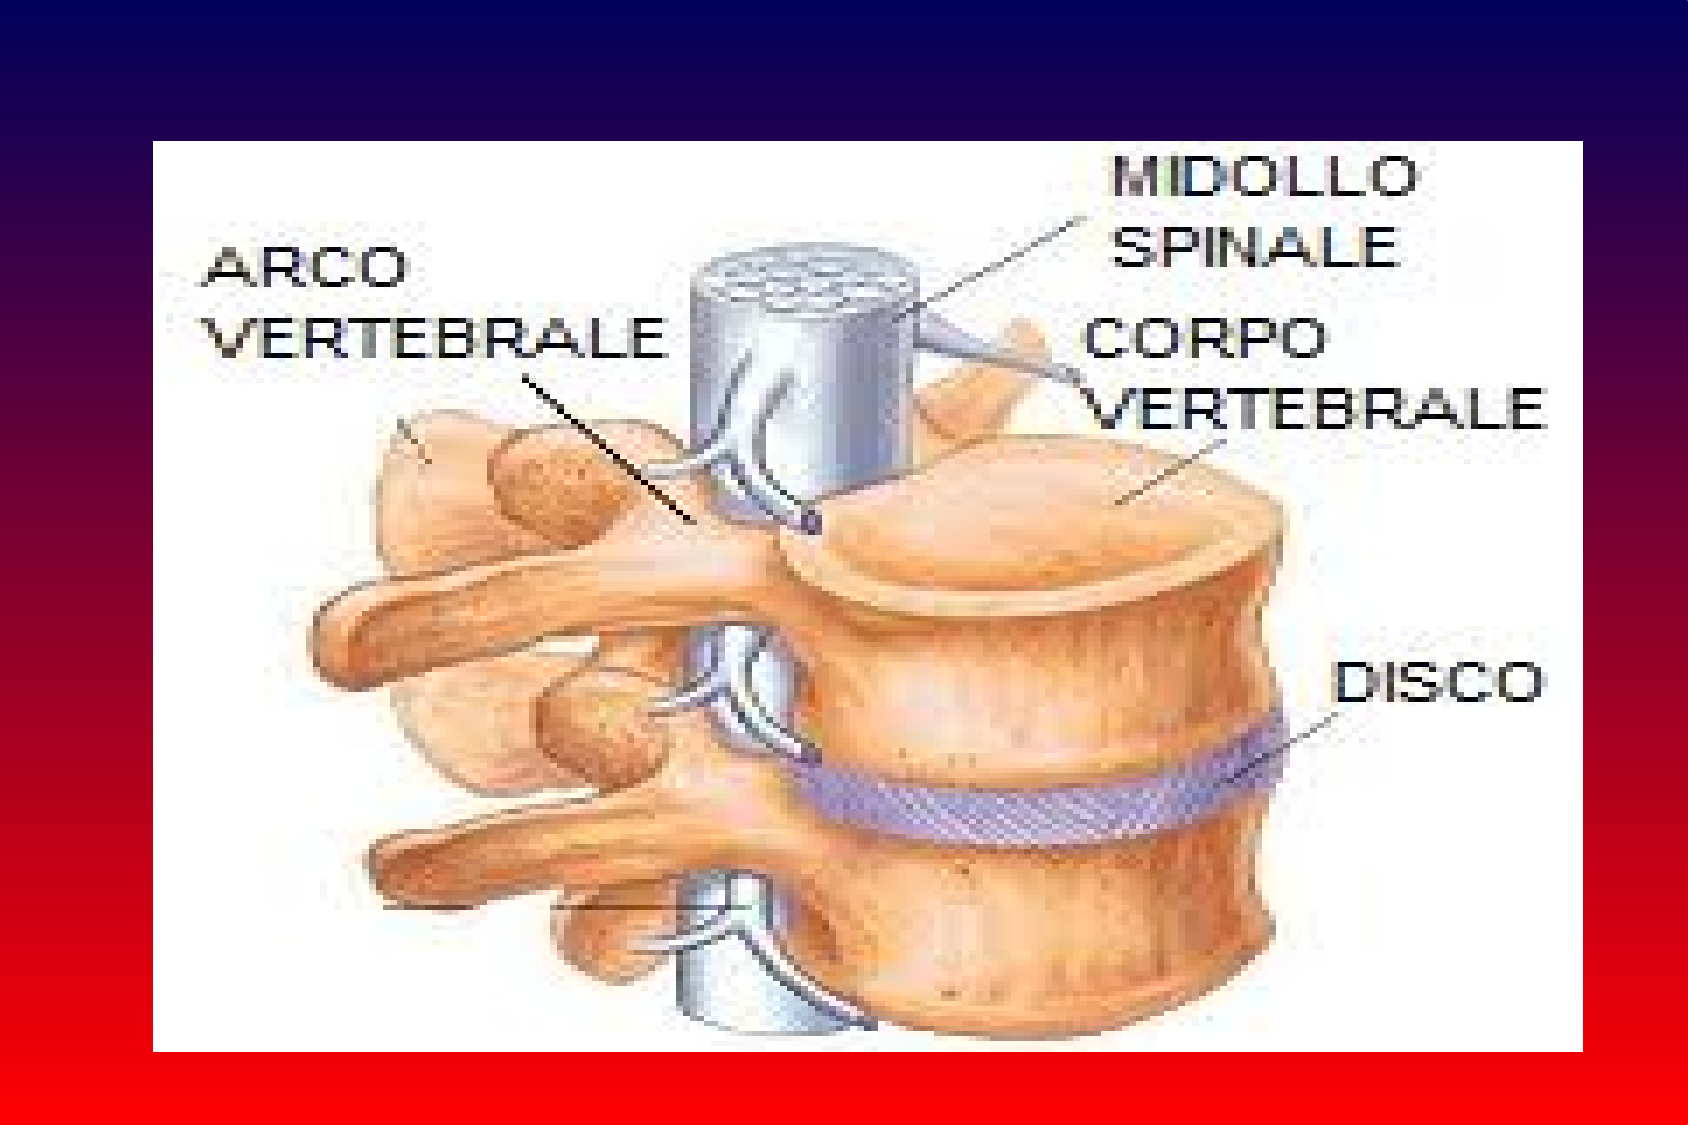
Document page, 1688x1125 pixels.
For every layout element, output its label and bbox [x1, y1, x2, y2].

picture [153, 141, 1583, 1052]
